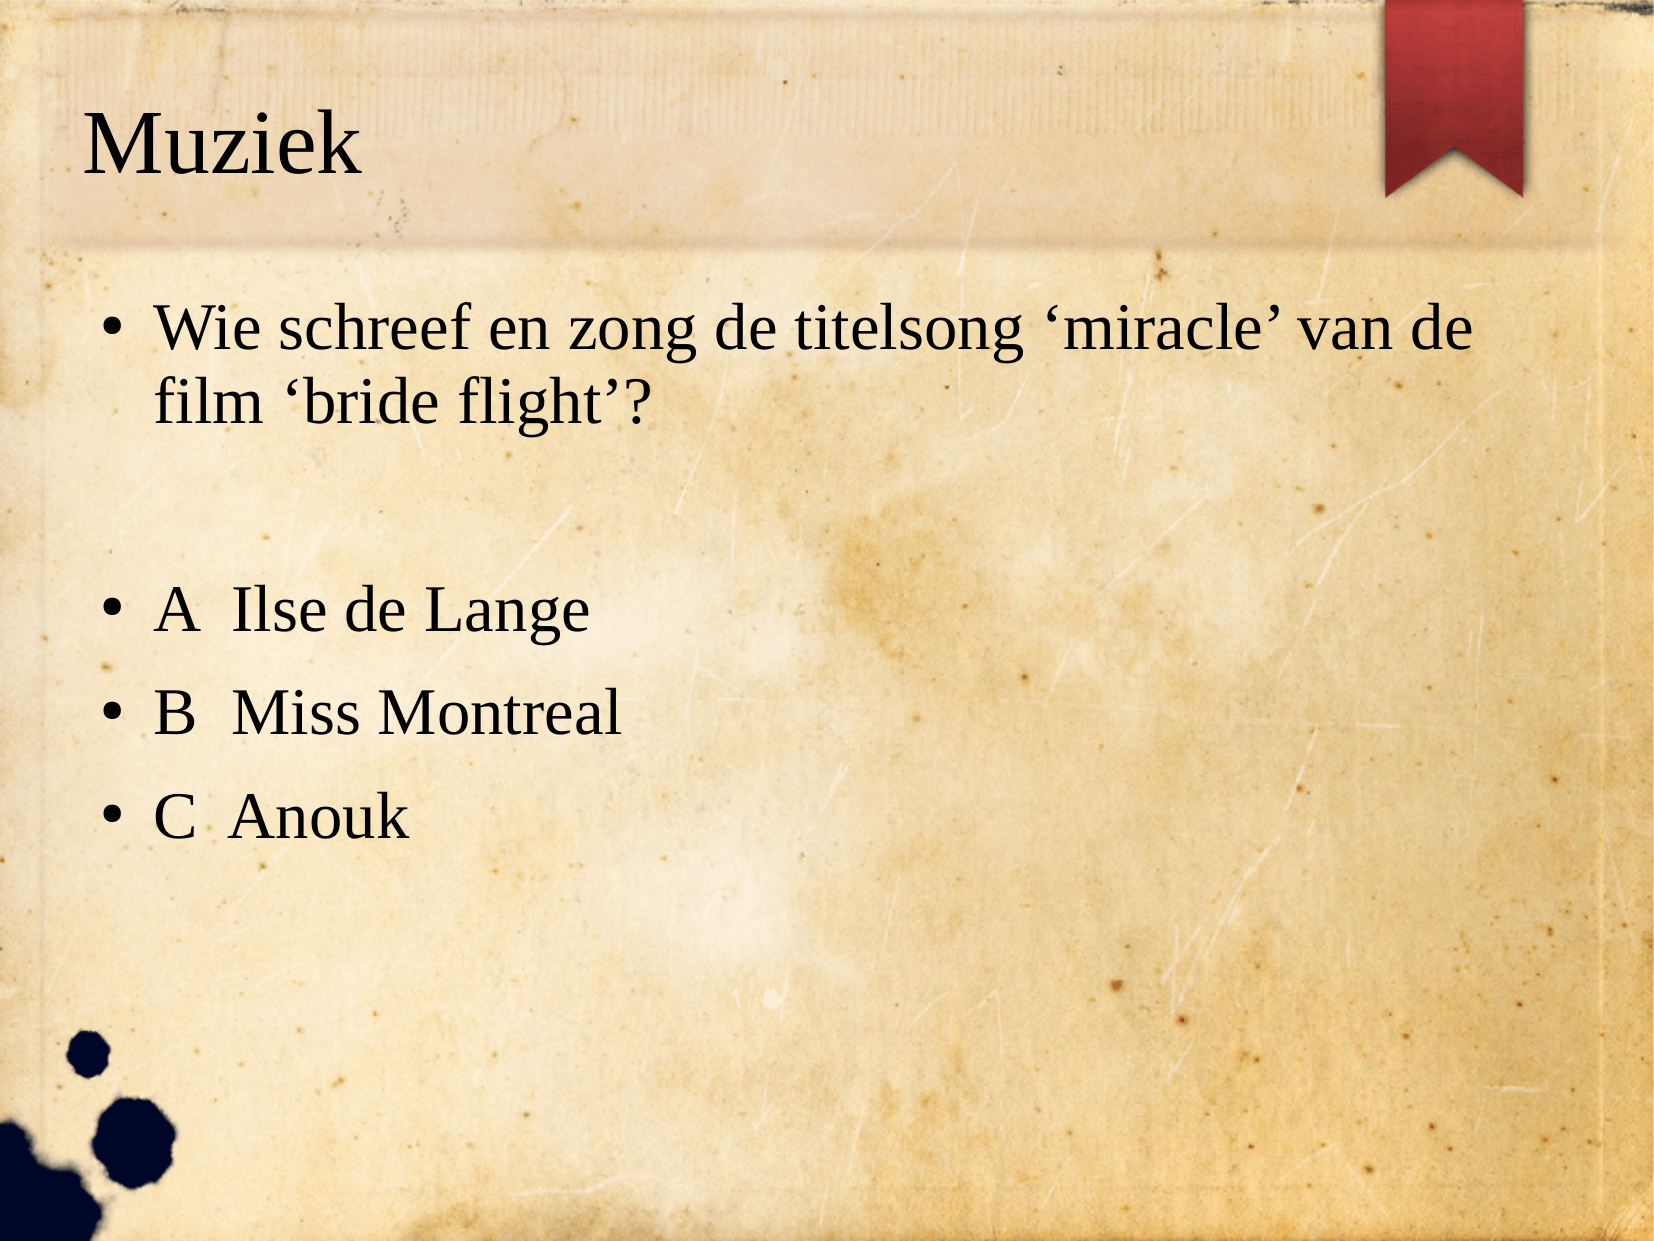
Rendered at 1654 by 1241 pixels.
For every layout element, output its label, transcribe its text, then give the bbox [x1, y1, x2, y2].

title Muziek [82, 49, 1347, 237]
list Wie schreef en zong de titelsong ‘miracle’ van de film ‘bride flight’? A Ilse de Lange B Miss Montreal C Anouk [82, 290, 1538, 1010]
picture [0, 0, 1654, 1241]
